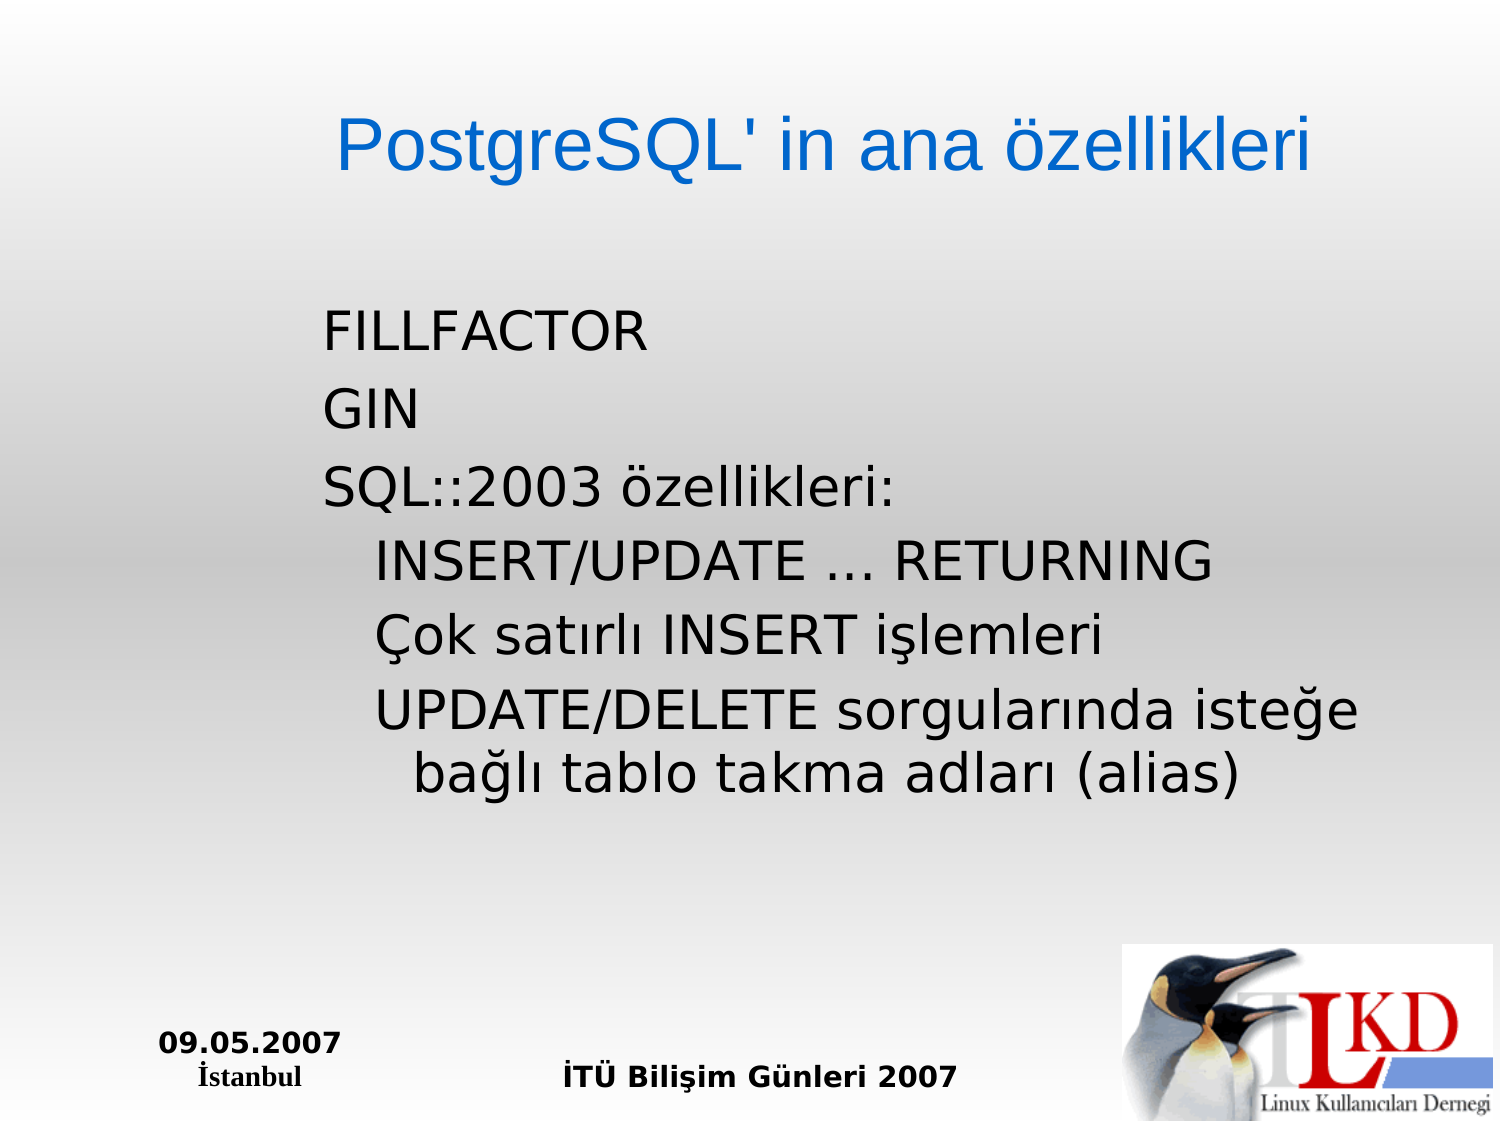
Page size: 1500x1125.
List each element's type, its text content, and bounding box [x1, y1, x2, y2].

picture [1122, 944, 1493, 1121]
list FILLFACTOR GIN SQL::2003 özellikleri: INSERT/UPDATE ... RETURNING Çok satırlı INSERT işlemleri UPDATE/DELETE sorgularında isteğe bağlı tablo takma adları (alias) [224, 299, 1425, 975]
title PostgreSQL' in ana özellikleri [224, 49, 1425, 238]
